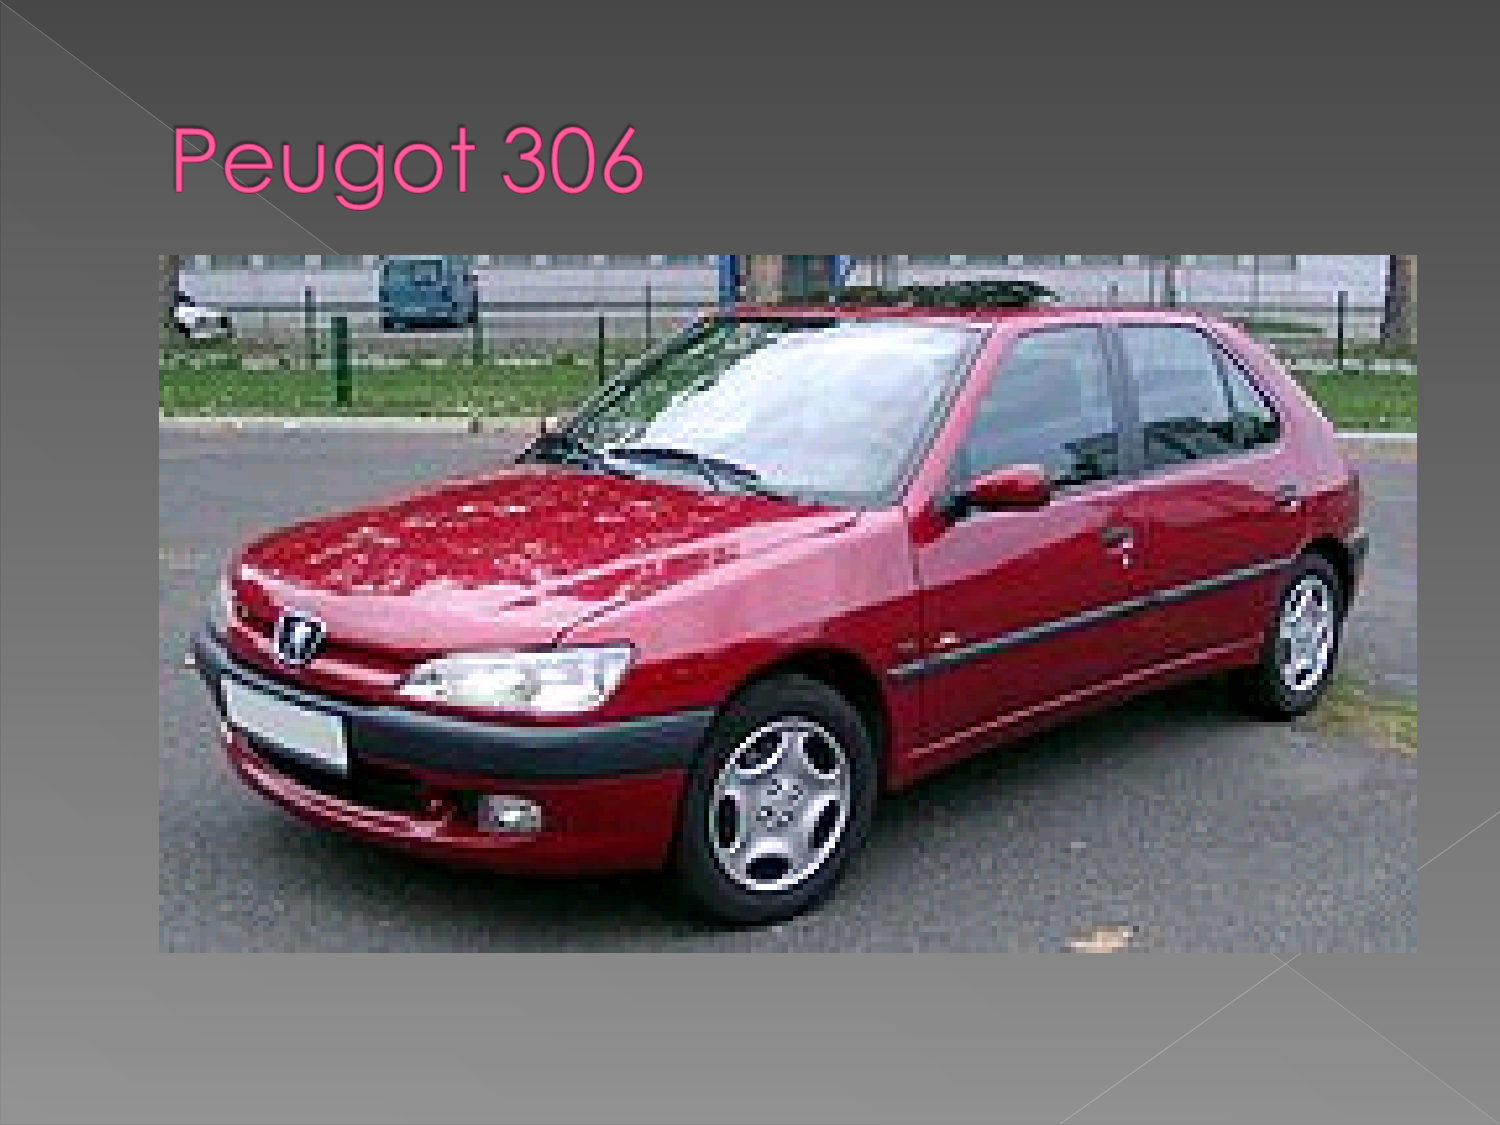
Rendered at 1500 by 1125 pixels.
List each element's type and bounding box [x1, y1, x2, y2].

picture [73, 42, 1427, 953]
